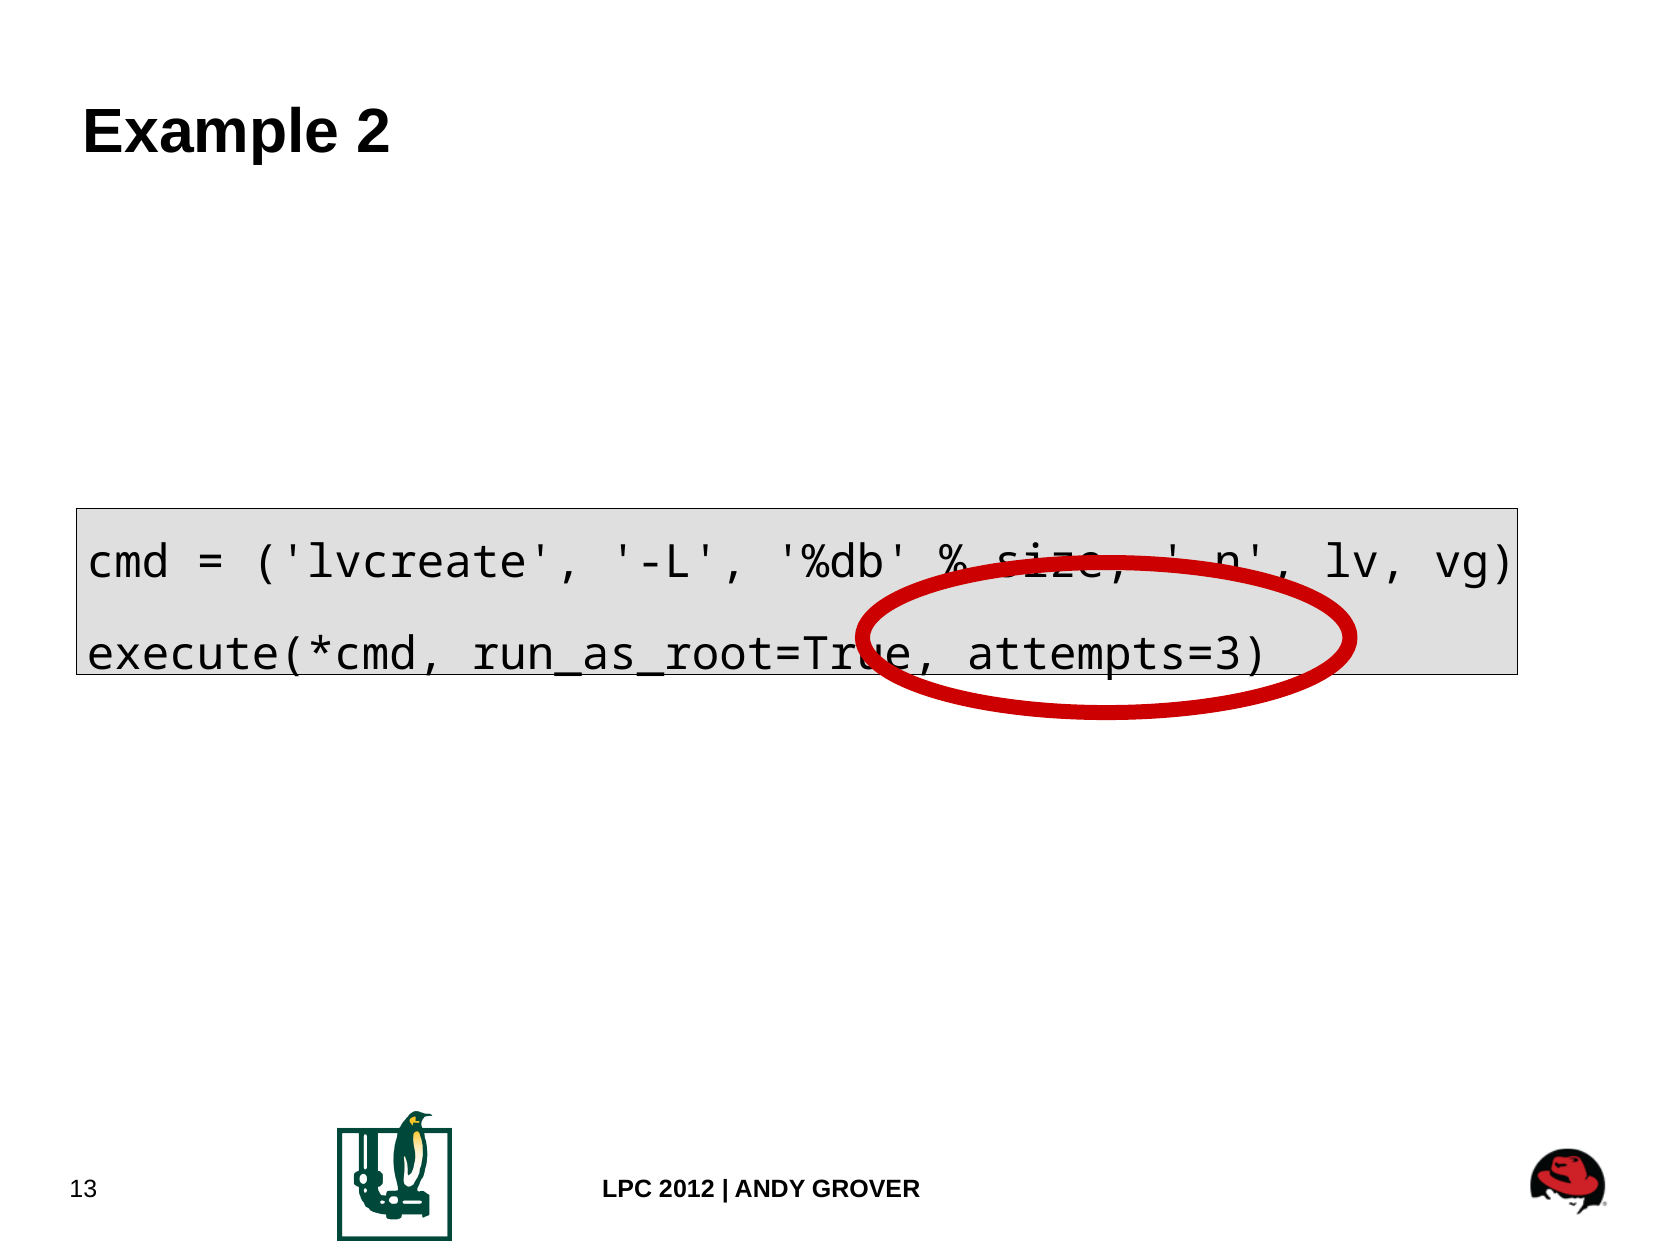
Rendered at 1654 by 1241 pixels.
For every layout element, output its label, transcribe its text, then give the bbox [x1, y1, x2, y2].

text_box [862, 562, 1351, 713]
picture [1529, 1146, 1613, 1224]
picture [337, 1111, 452, 1241]
list cmd = ('lvcreate', '-L', '%db' % size, '-n', lv, vg) execute(*cmd, run_as_root=True, attempts=3) [86, 528, 1576, 766]
text_box [76, 508, 1518, 675]
title Example 2 [82, 37, 1571, 226]
